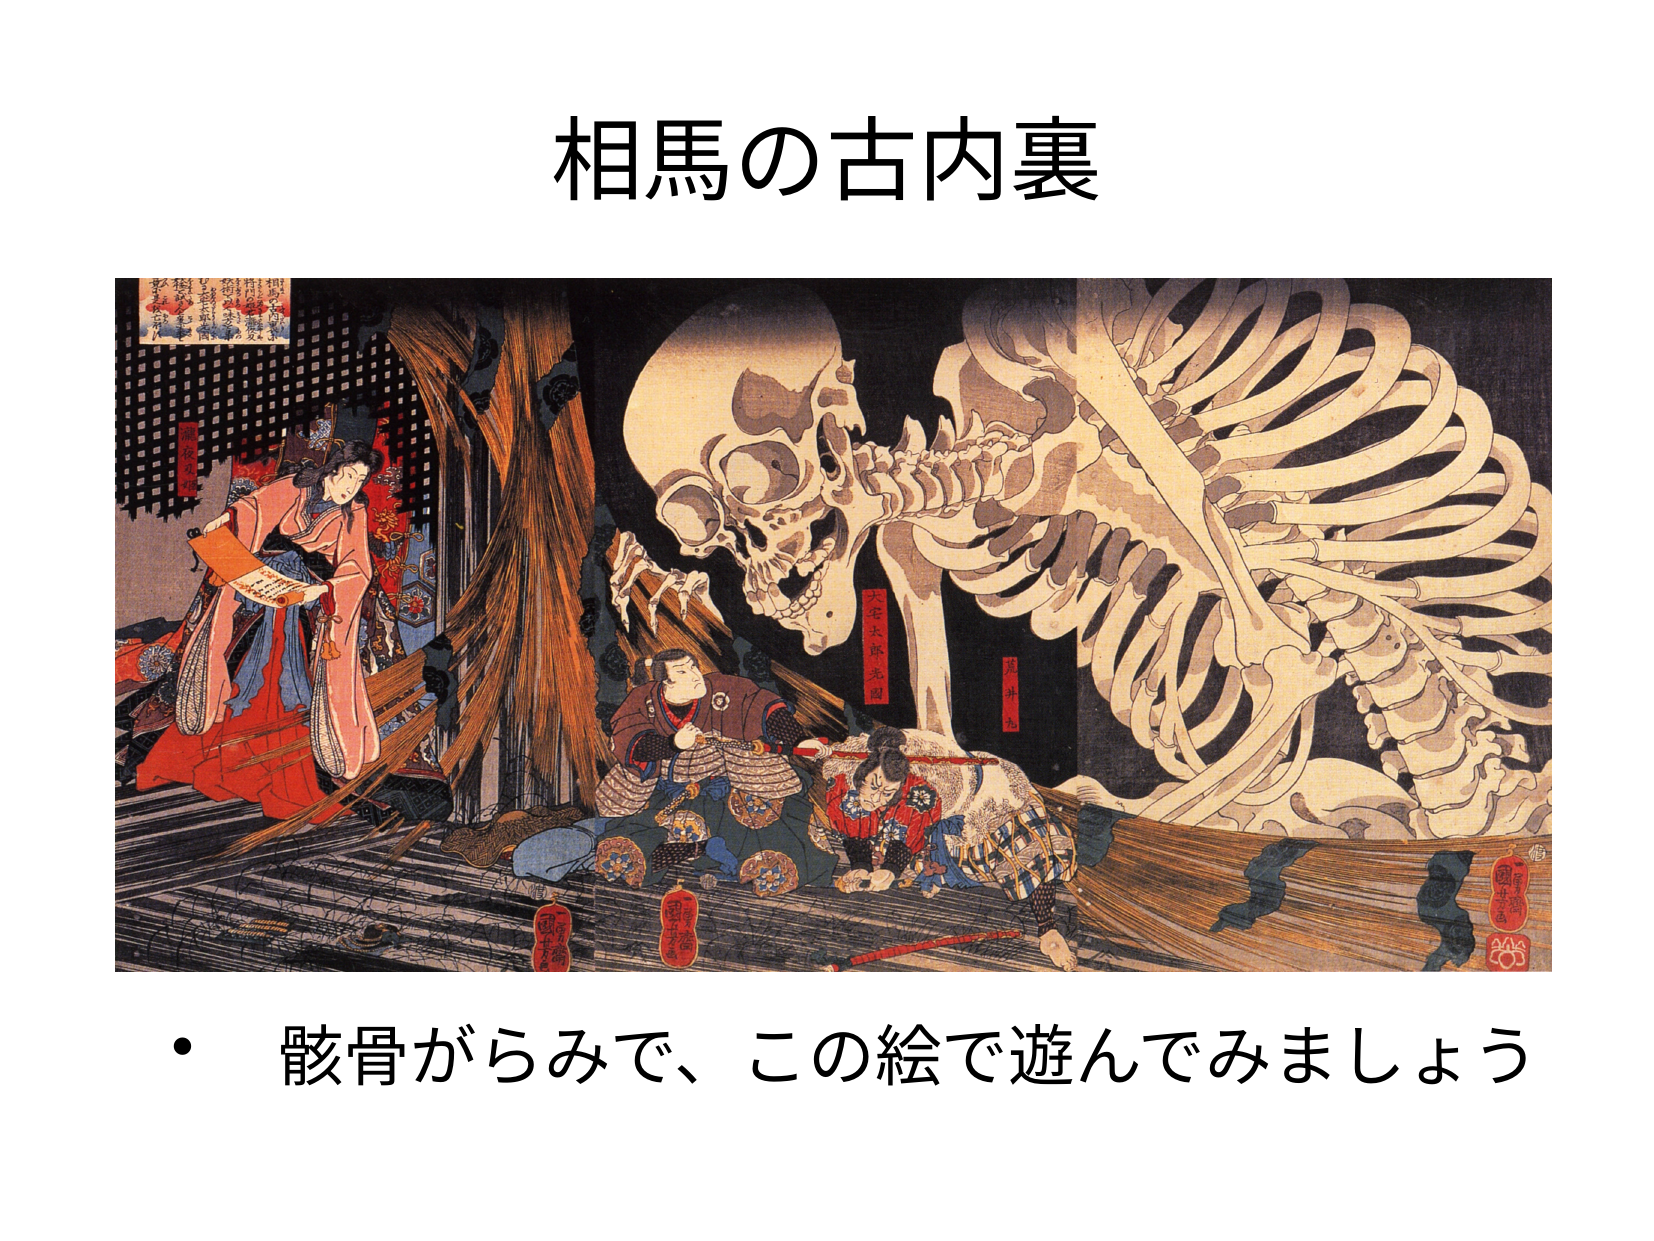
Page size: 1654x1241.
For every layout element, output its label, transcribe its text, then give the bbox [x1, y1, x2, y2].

title 相馬の古内裏 [82, 56, 1571, 249]
picture [115, 278, 1552, 972]
list 骸骨がらみで、この絵で遊んでみましょう [135, 1003, 1624, 1181]
